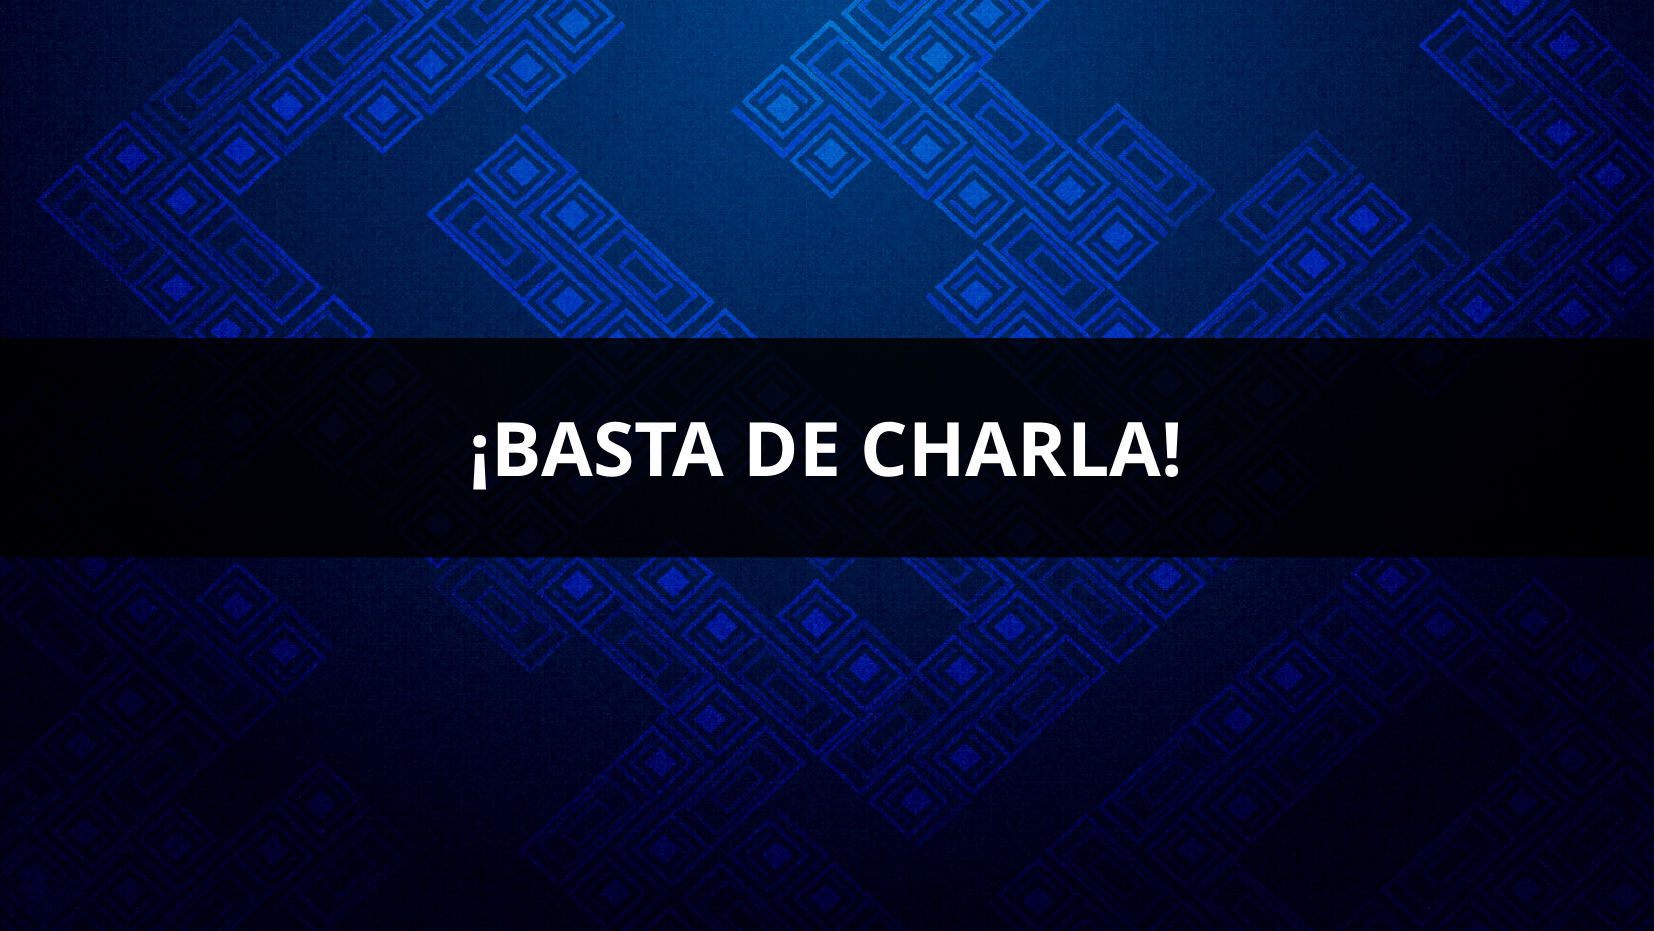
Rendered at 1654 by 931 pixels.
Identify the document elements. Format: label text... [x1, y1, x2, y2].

picture [0, 558, 1654, 931]
picture [0, 0, 1654, 338]
text_box ¡BASTA DE CHARLA! [0, 338, 1654, 558]
